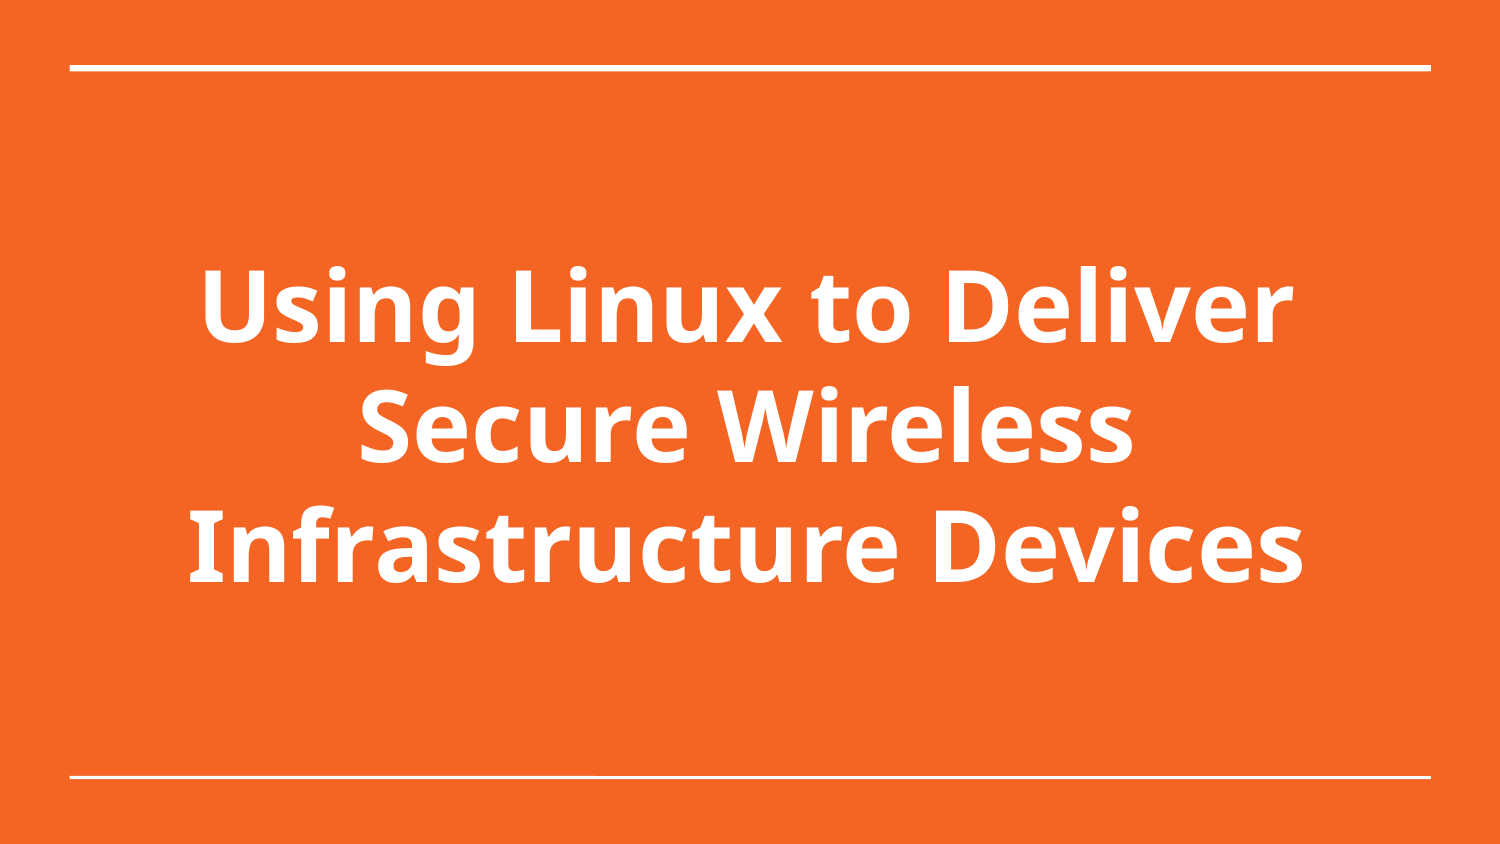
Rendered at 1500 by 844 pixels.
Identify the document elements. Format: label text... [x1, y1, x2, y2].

title Using Linux to Deliver Secure Wireless Infrastructure Devices [66, 296, 1428, 550]
